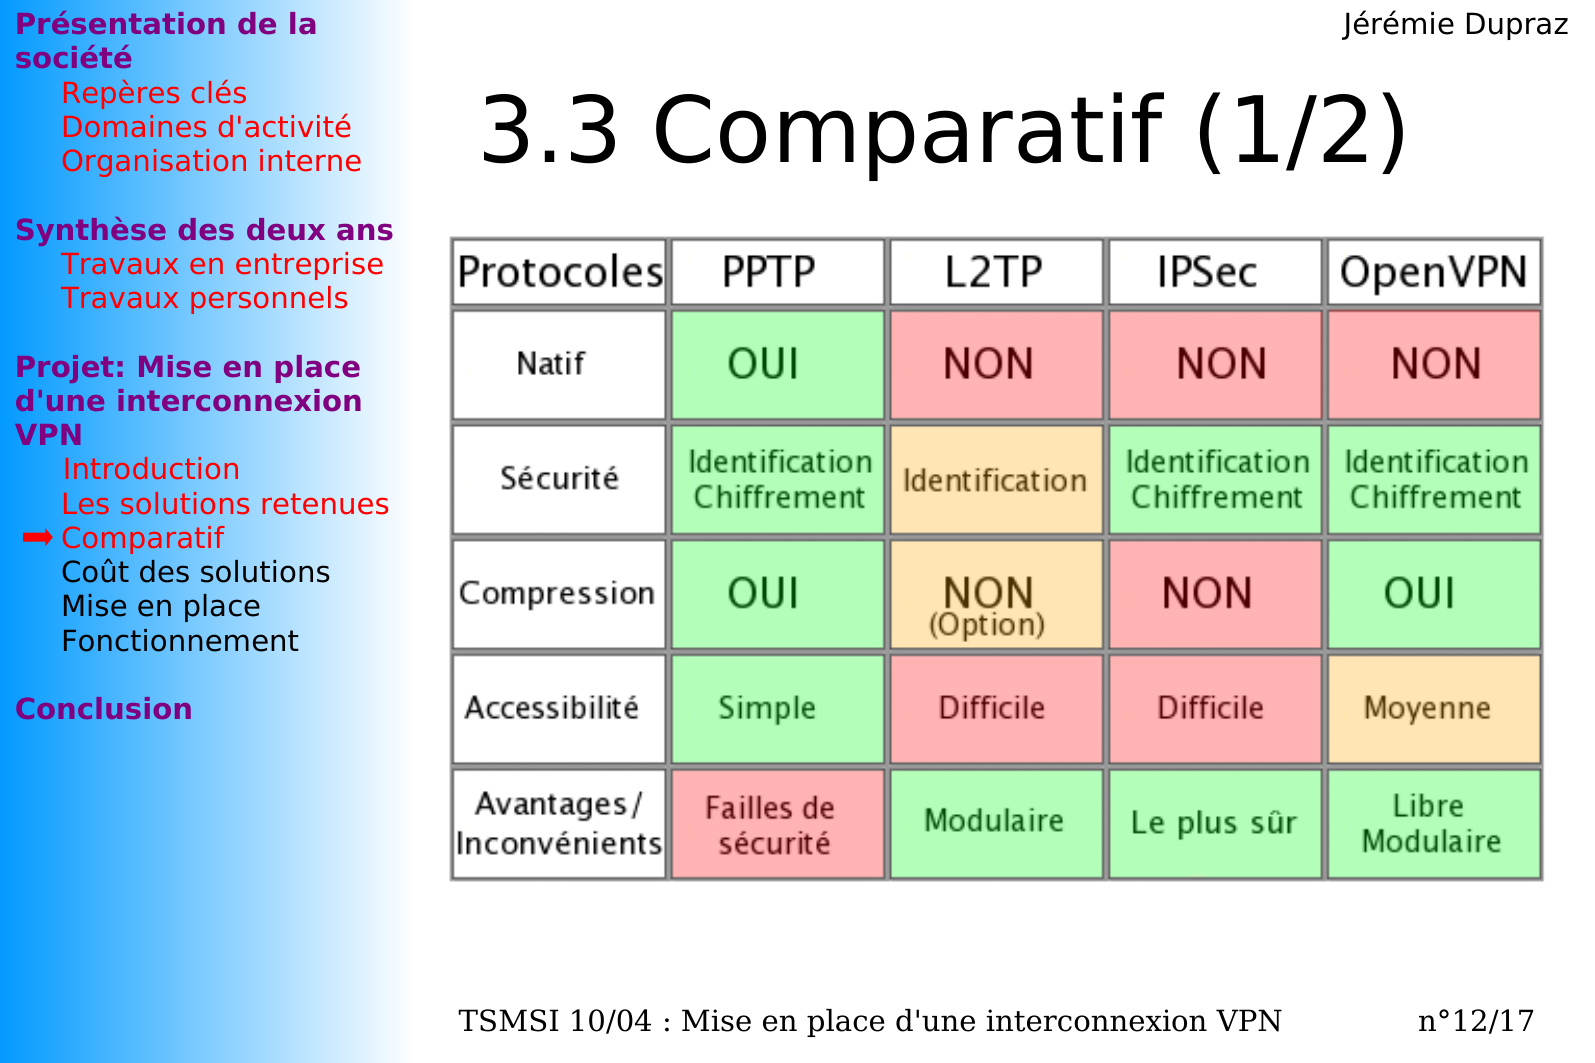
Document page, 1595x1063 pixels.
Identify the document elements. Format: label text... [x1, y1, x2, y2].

text_box Présentation de la société Repères clés Domaines d'activité Organisation interne Synthèse des deux ans Travaux en entreprise Travaux personnels Projet: Mise en place d'une interconnexion VPN Introduction Les solutions retenues Comparatif Coût des solutions Mise en place Fonctionnement Conclusion [0, 0, 414, 1063]
picture [440, 231, 1565, 886]
title 3.3 Comparatif (1/2) [383, 42, 1506, 220]
text_box [23, 528, 53, 547]
